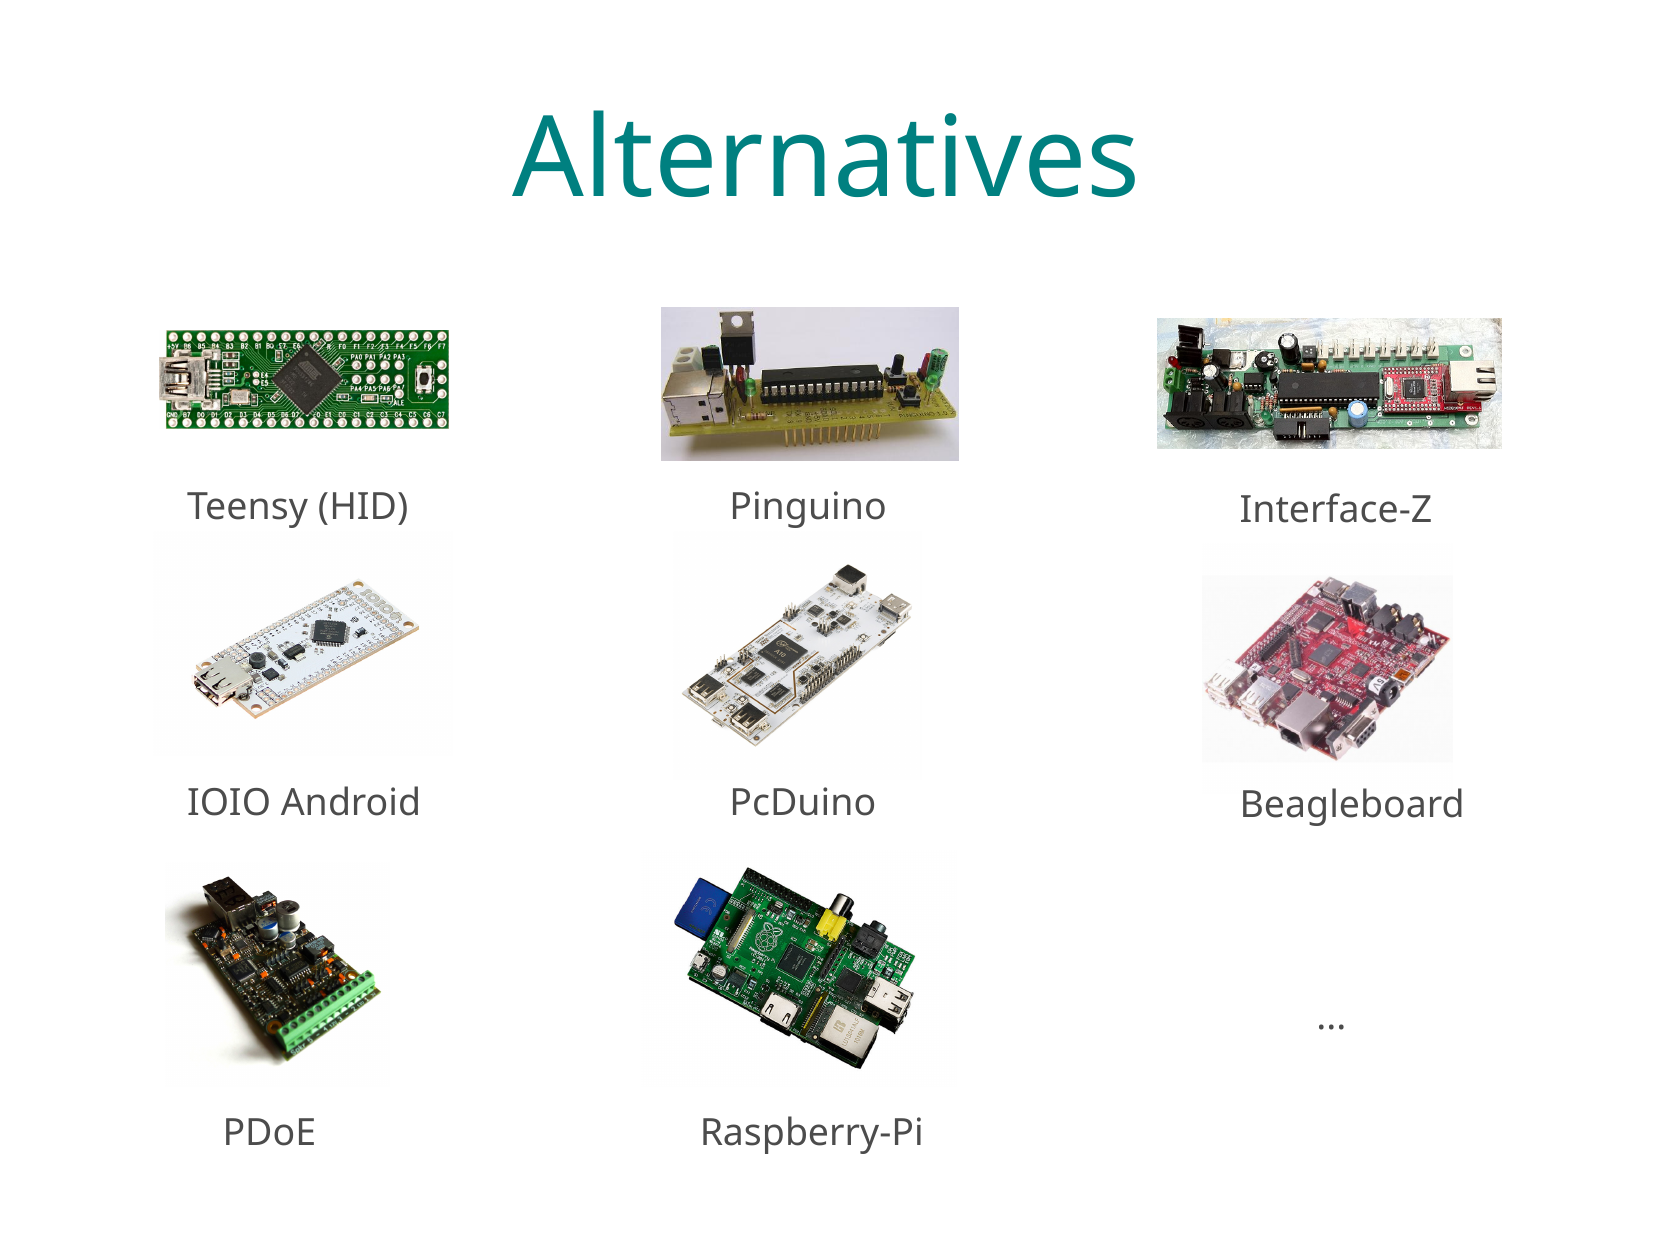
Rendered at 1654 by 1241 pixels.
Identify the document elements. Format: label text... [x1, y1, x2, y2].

text_box Pinguino [714, 472, 895, 530]
text_box ... [1301, 982, 1360, 1042]
text_box PDoE [207, 1098, 331, 1156]
title Alternatives [82, 49, 1571, 257]
picture [673, 531, 922, 780]
text_box Beagleboard [1224, 769, 1473, 827]
picture [661, 307, 959, 461]
picture [1202, 543, 1453, 794]
text_box PcDuino [714, 767, 886, 825]
text_box IOIO Android [172, 767, 426, 825]
picture [165, 862, 390, 1087]
text_box Raspberry-Pi [685, 1098, 932, 1156]
picture [1157, 318, 1502, 449]
text_box Teensy (HID) [172, 472, 416, 530]
picture [641, 850, 957, 1087]
picture [159, 330, 449, 429]
text_box Interface-Z [1224, 474, 1441, 532]
picture [153, 531, 453, 756]
